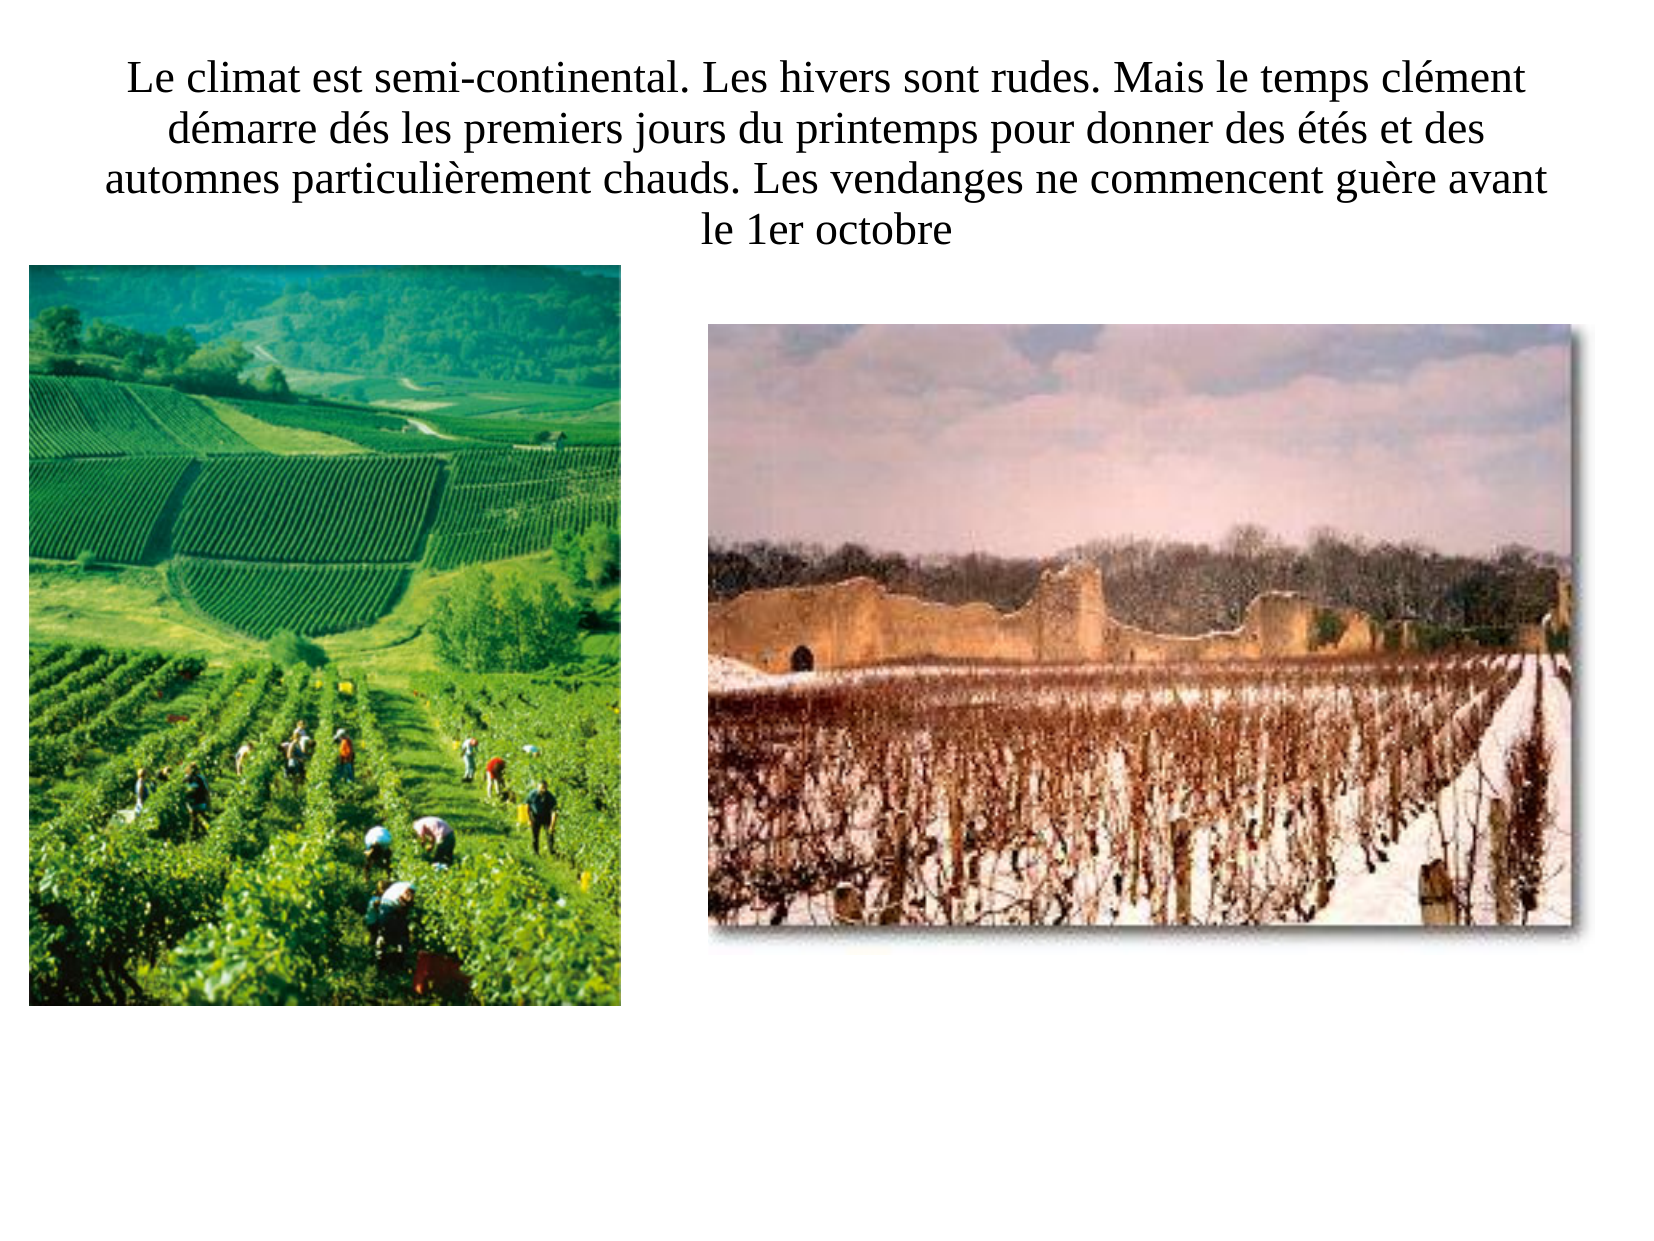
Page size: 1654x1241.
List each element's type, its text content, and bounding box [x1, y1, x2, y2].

title Le climat est semi-continental. Les hivers sont rudes. Mais le temps clément démarre dés les premiers jours du printemps pour donner des étés et des automnes particulièrement chauds. Les vendanges ne commencent guère avant le 1er octobre [82, 49, 1571, 257]
picture [29, 265, 621, 1006]
picture [708, 324, 1595, 955]
